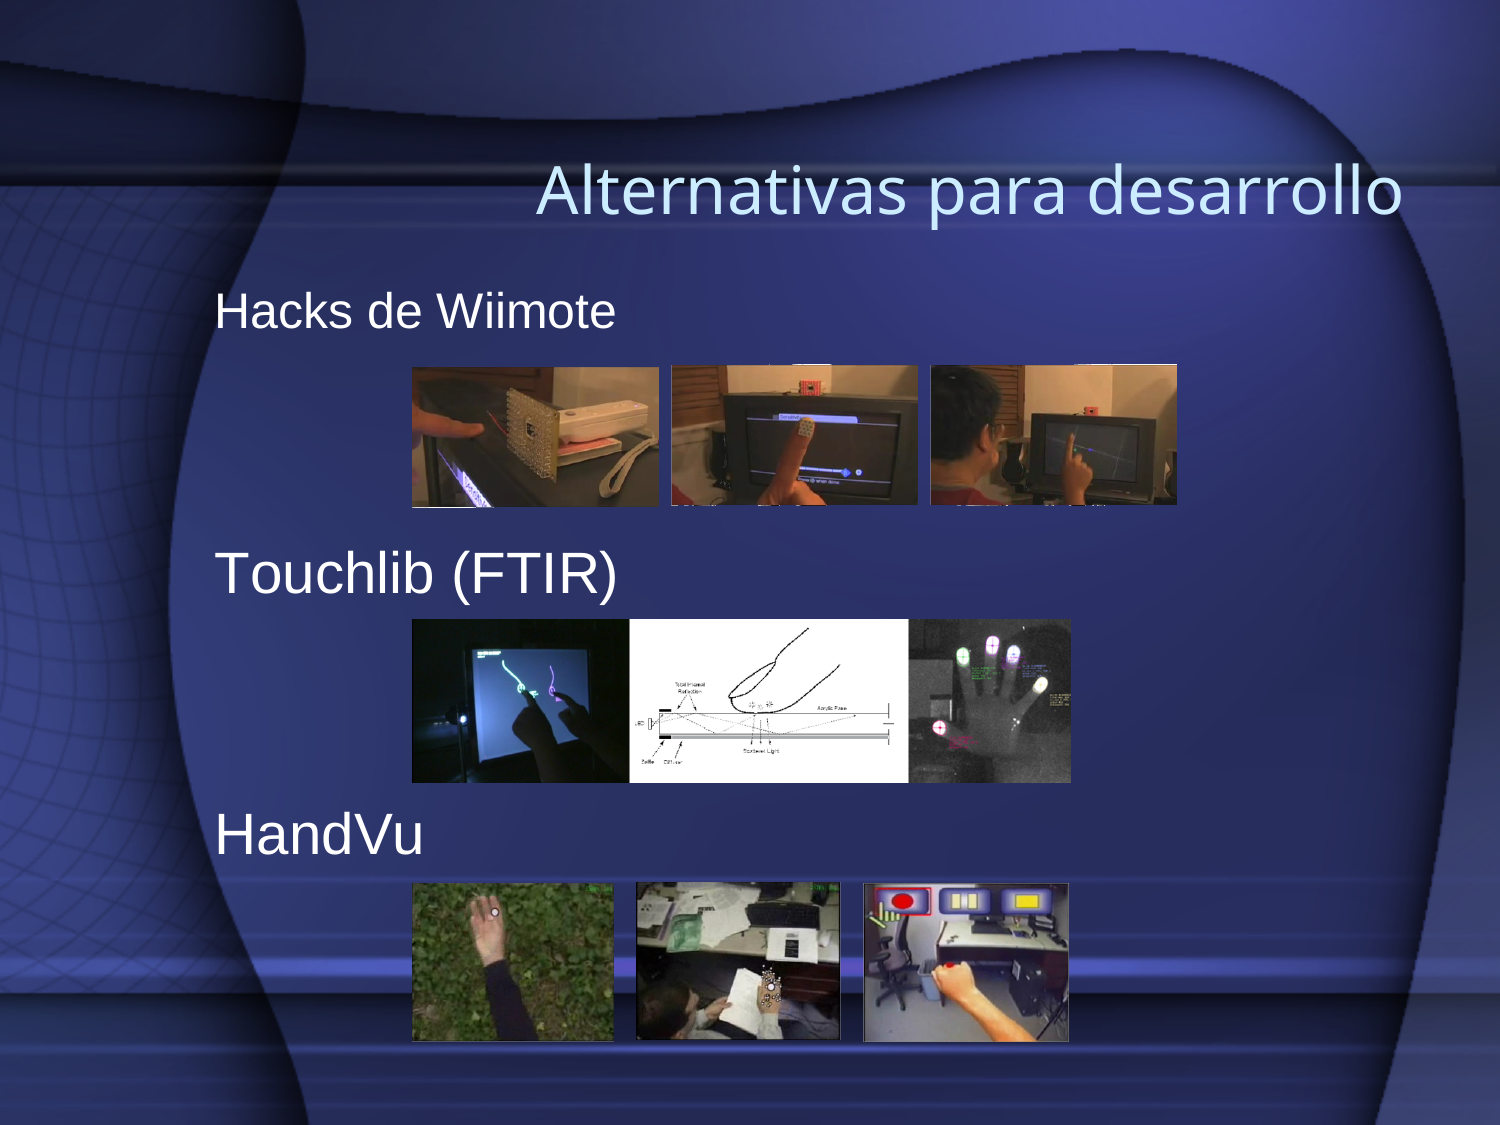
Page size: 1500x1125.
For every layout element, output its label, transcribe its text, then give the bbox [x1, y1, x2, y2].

list Hacks de Wiimote [200, 278, 751, 383]
list HandVu [200, 798, 1276, 880]
list Touchlib (FTIR) [200, 537, 1388, 618]
title Alternativas para desarrollo [158, 113, 1422, 264]
picture [0, 0, 1500, 1125]
